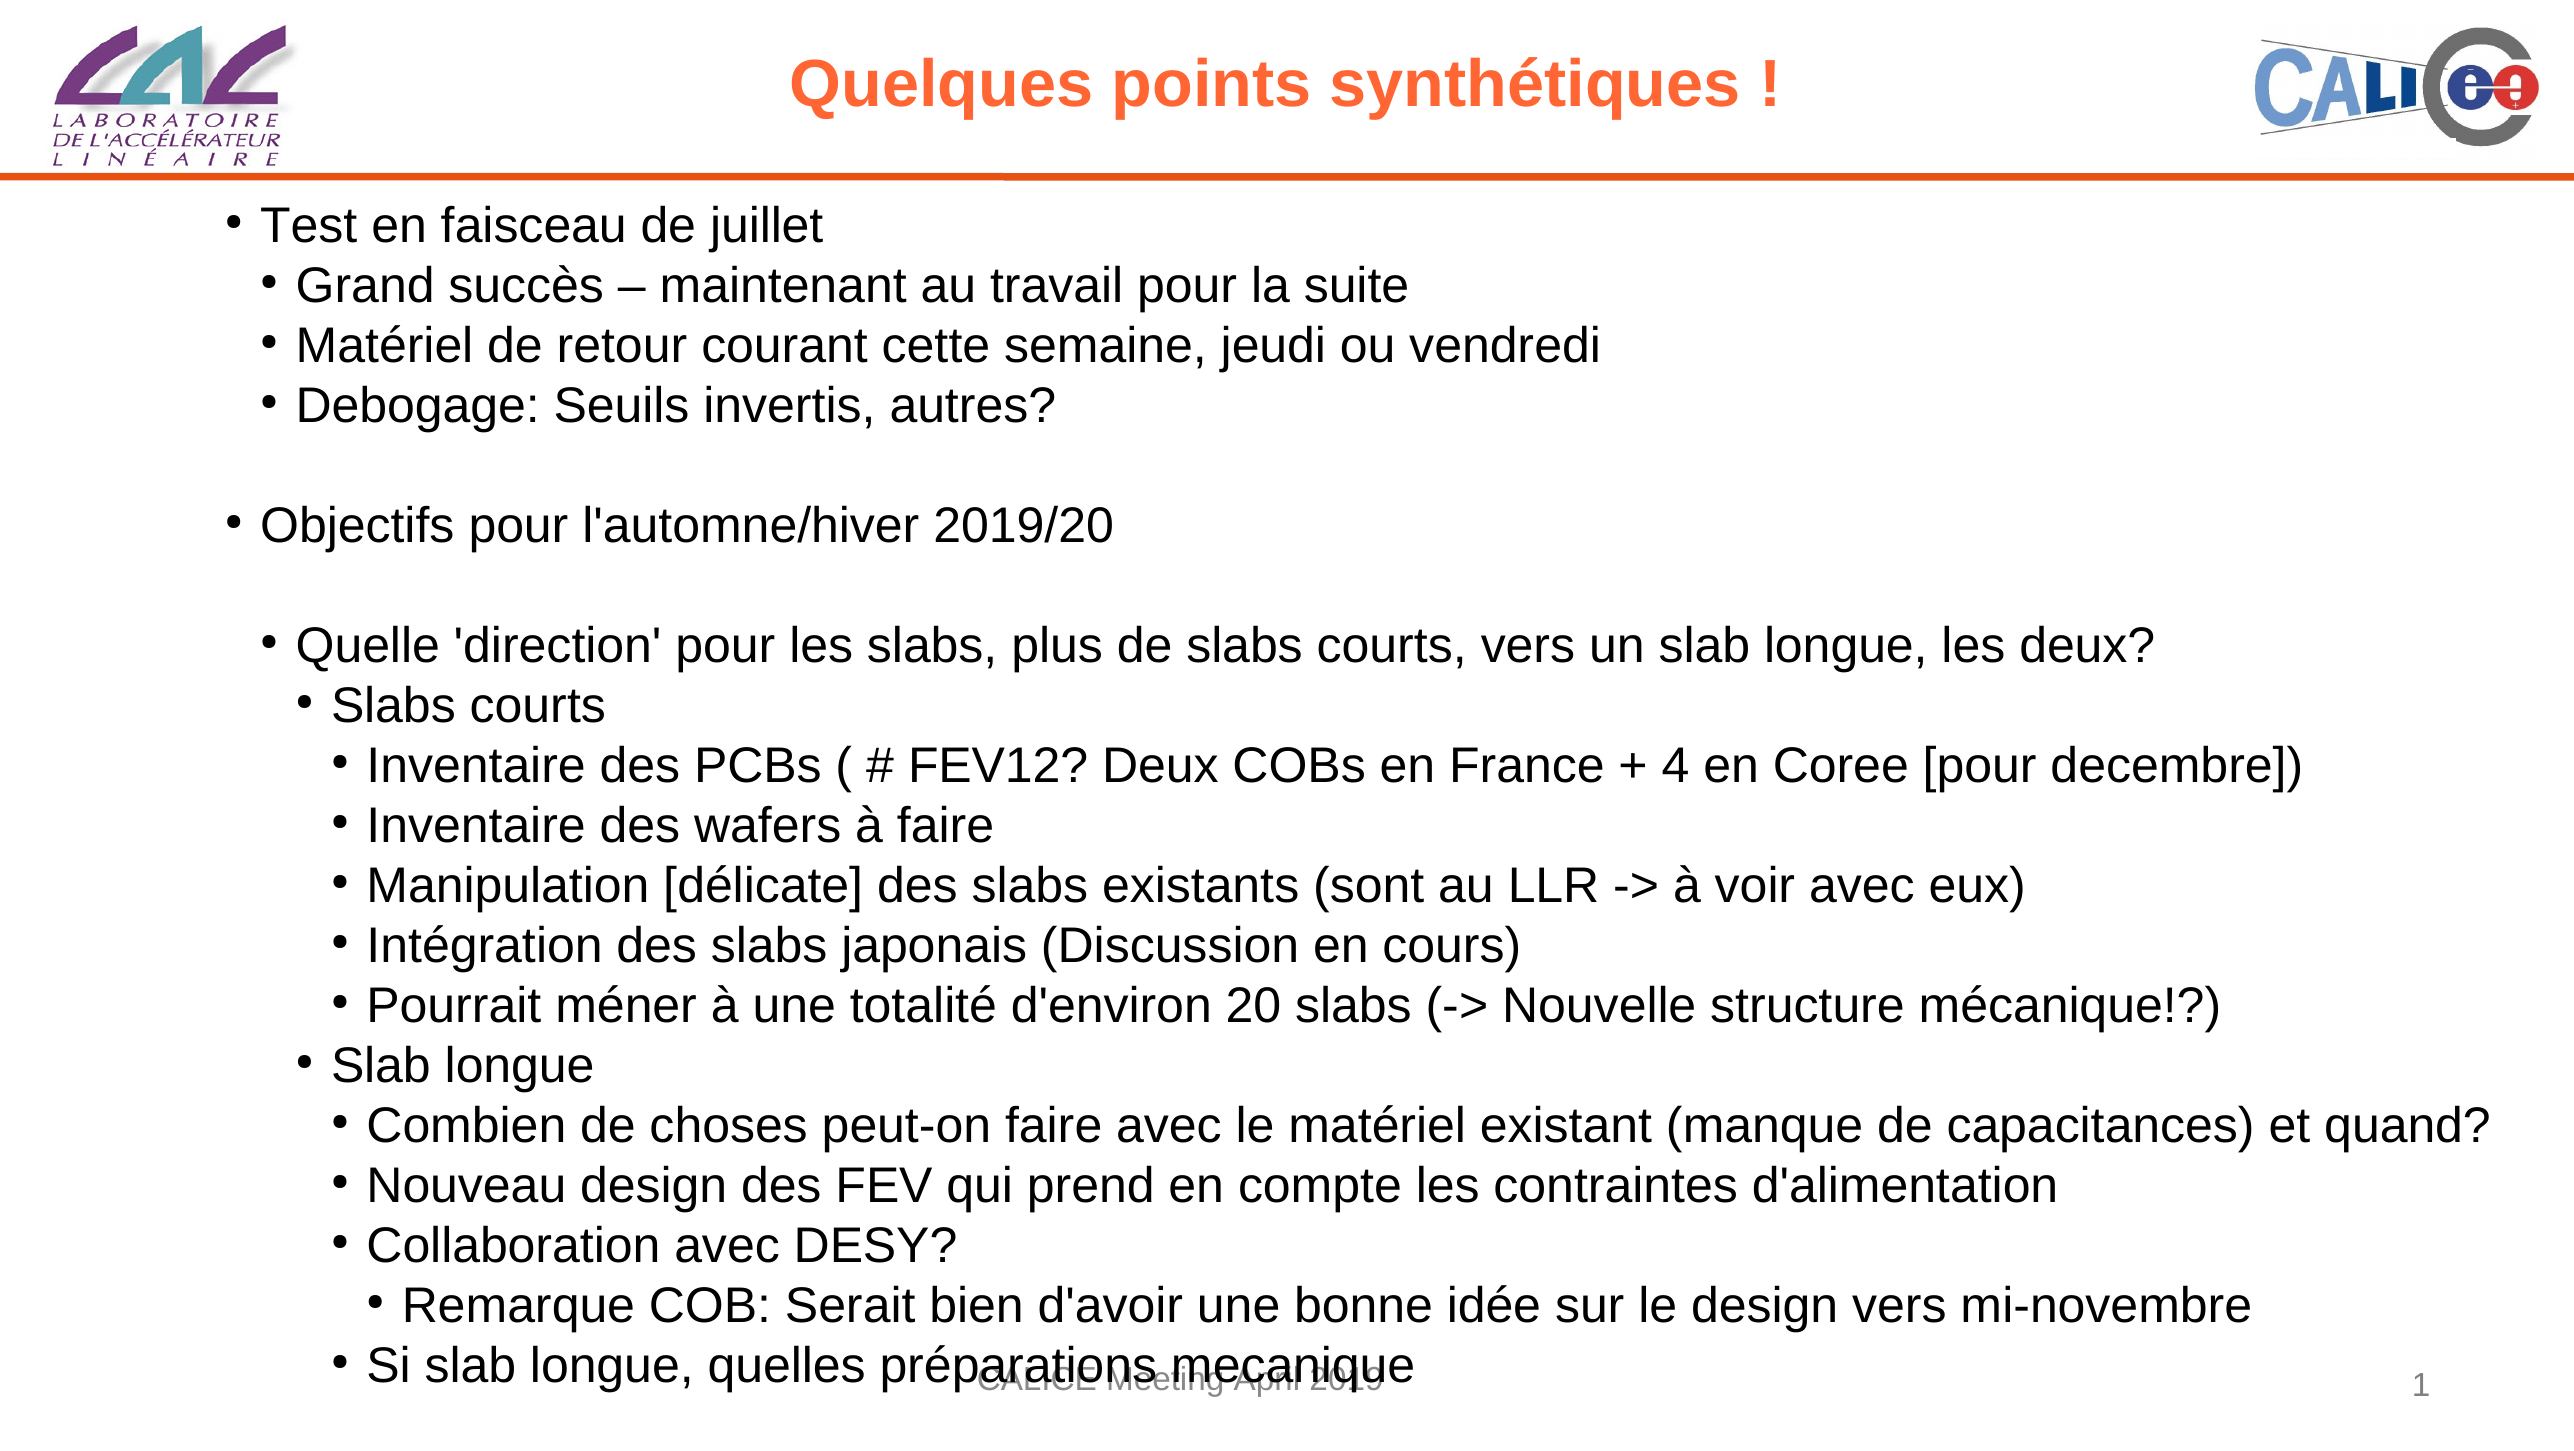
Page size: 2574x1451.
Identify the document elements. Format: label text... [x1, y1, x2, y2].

picture [2368, 22, 2541, 160]
title Quelques points synthétiques ! [222, 0, 2368, 168]
text_box Test en faisceau de juillet Grand succès – maintenant au travail pour la suite Matériel de retour courant cette semaine, jeudi ou vendredi Debogage: Seuils invertis, autres? Objectifs pour l'automne/hiver 2019/20 Quelle 'direction' pour les slabs, plus de slabs courts, vers un slab longue, les deux? Slabs courts Inventaire des PCBs ( # FEV12? Deux COBs en France + 4 en Coree [pour decembre]) Inventaire des wafers à faire Manipulation [délicate] des slabs existants (sont au LLR -> à voir avec eux) Intégration des slabs japonais (Discussion en cours) Pourrait méner à une totalité d'environ 20 slabs (-> Nouvelle structure mécanique!?) Slab longue Combien de choses peut-on faire avec le matériel existant (manque de capacitances) et quand? Nouveau design des FEV qui prend en compte les contraintes d'alimentation Collaboration avec DESY? Remarque COB: Serait bien d'avoir une bonne idée sur le design vers mi-novembre Si slab longue, quelles préparations mecanique [210, 185, 2509, 1451]
picture [46, 19, 303, 170]
